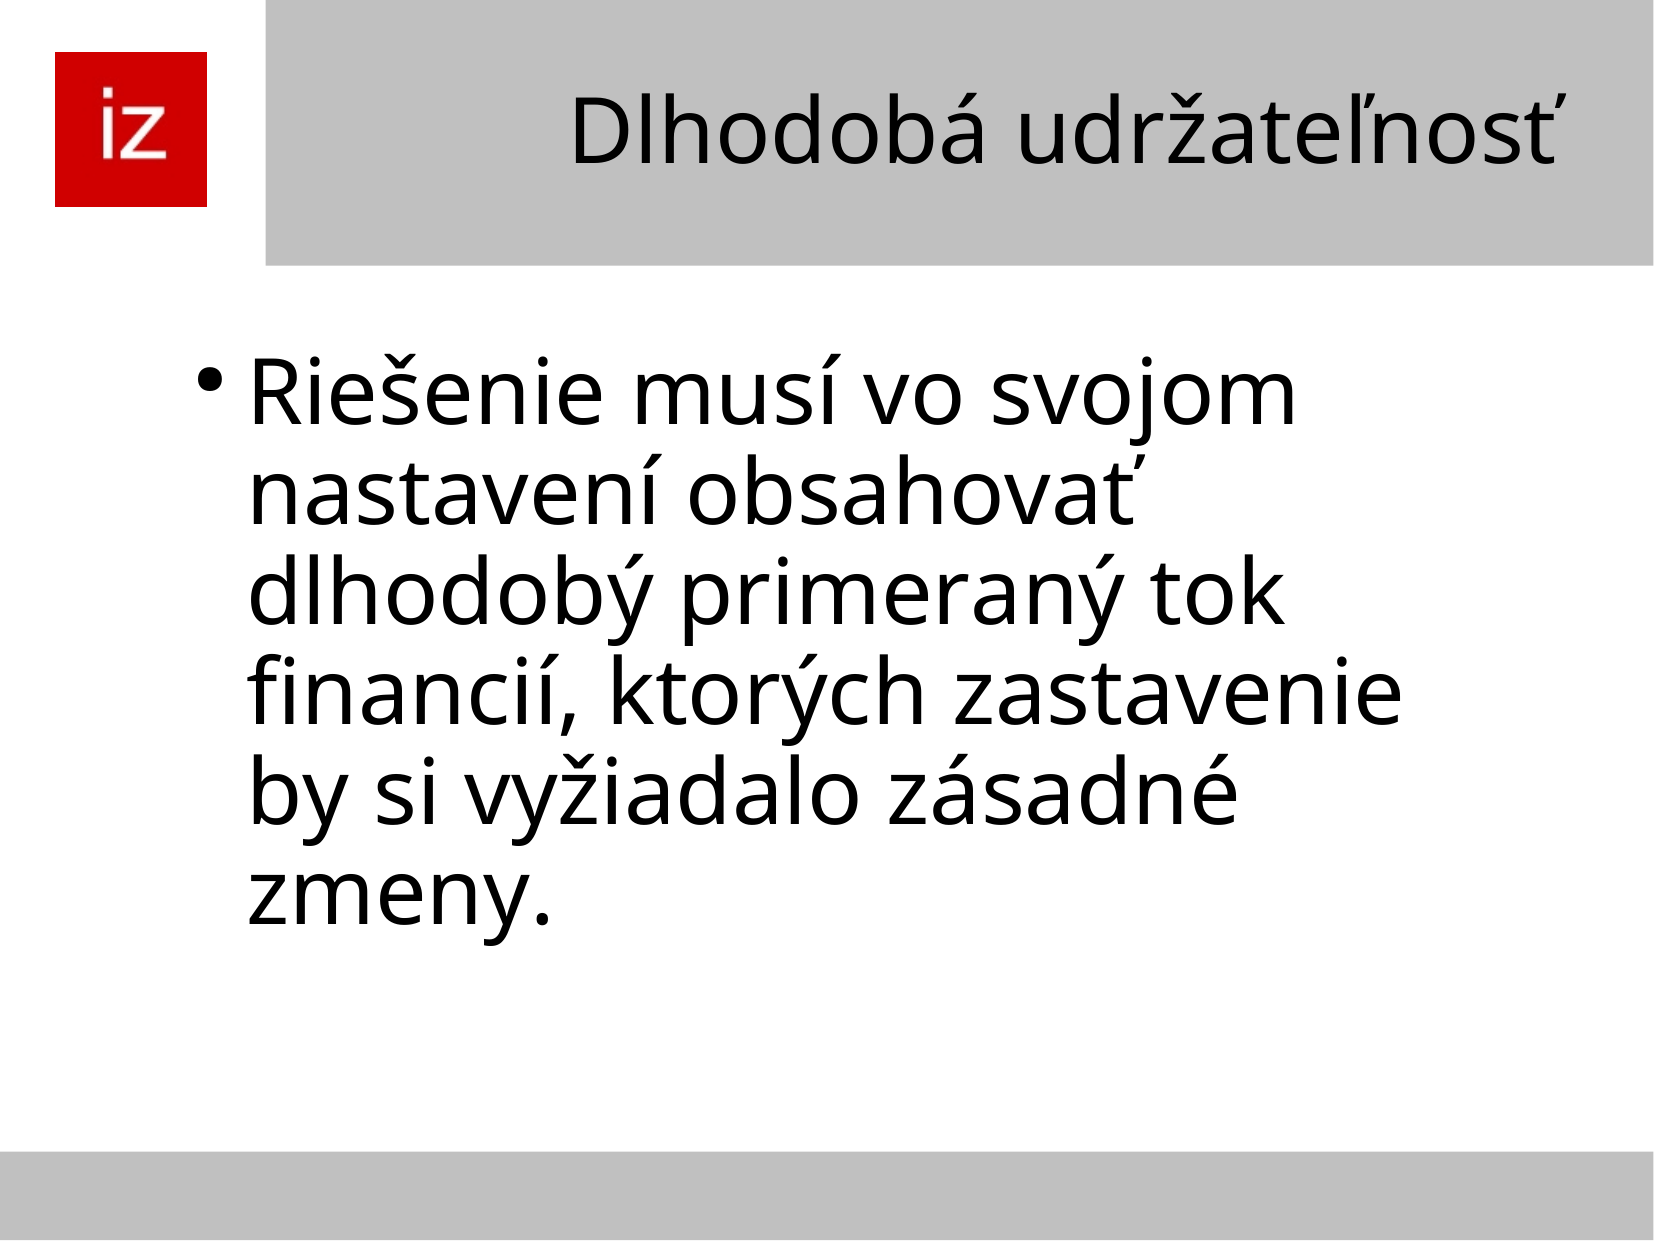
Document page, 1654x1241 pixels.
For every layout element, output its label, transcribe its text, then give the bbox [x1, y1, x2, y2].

list Riešenie musí vo svojom nastavení obsahovať dlhodobý primeraný tok financií, ktorých zastavenie by si vyžiadalo zásadné zmeny. [121, 344, 1533, 1126]
title Dlhodobá udržateľnosť [561, 29, 1565, 237]
picture [55, 52, 207, 207]
